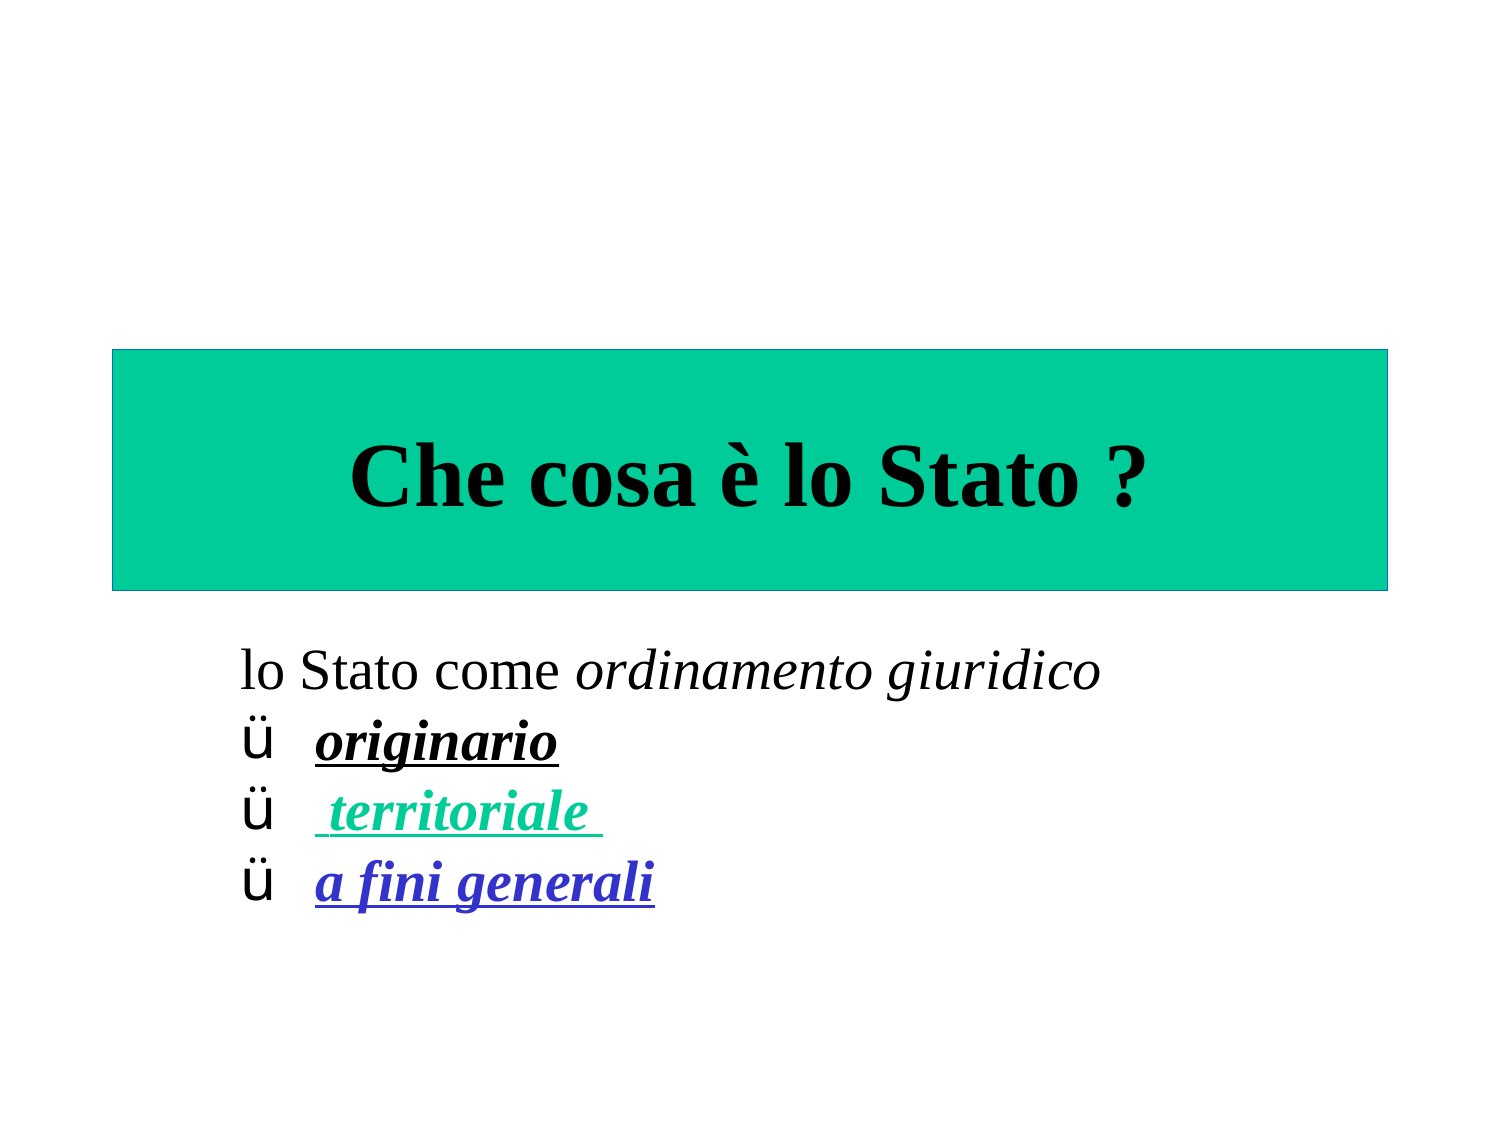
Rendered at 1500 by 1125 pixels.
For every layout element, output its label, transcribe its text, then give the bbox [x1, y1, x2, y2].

subtitle lo Stato come ordinamento giuridico originario territoriale a fini generali [225, 637, 1276, 925]
title Che cosa è lo Stato ? [112, 349, 1388, 591]
